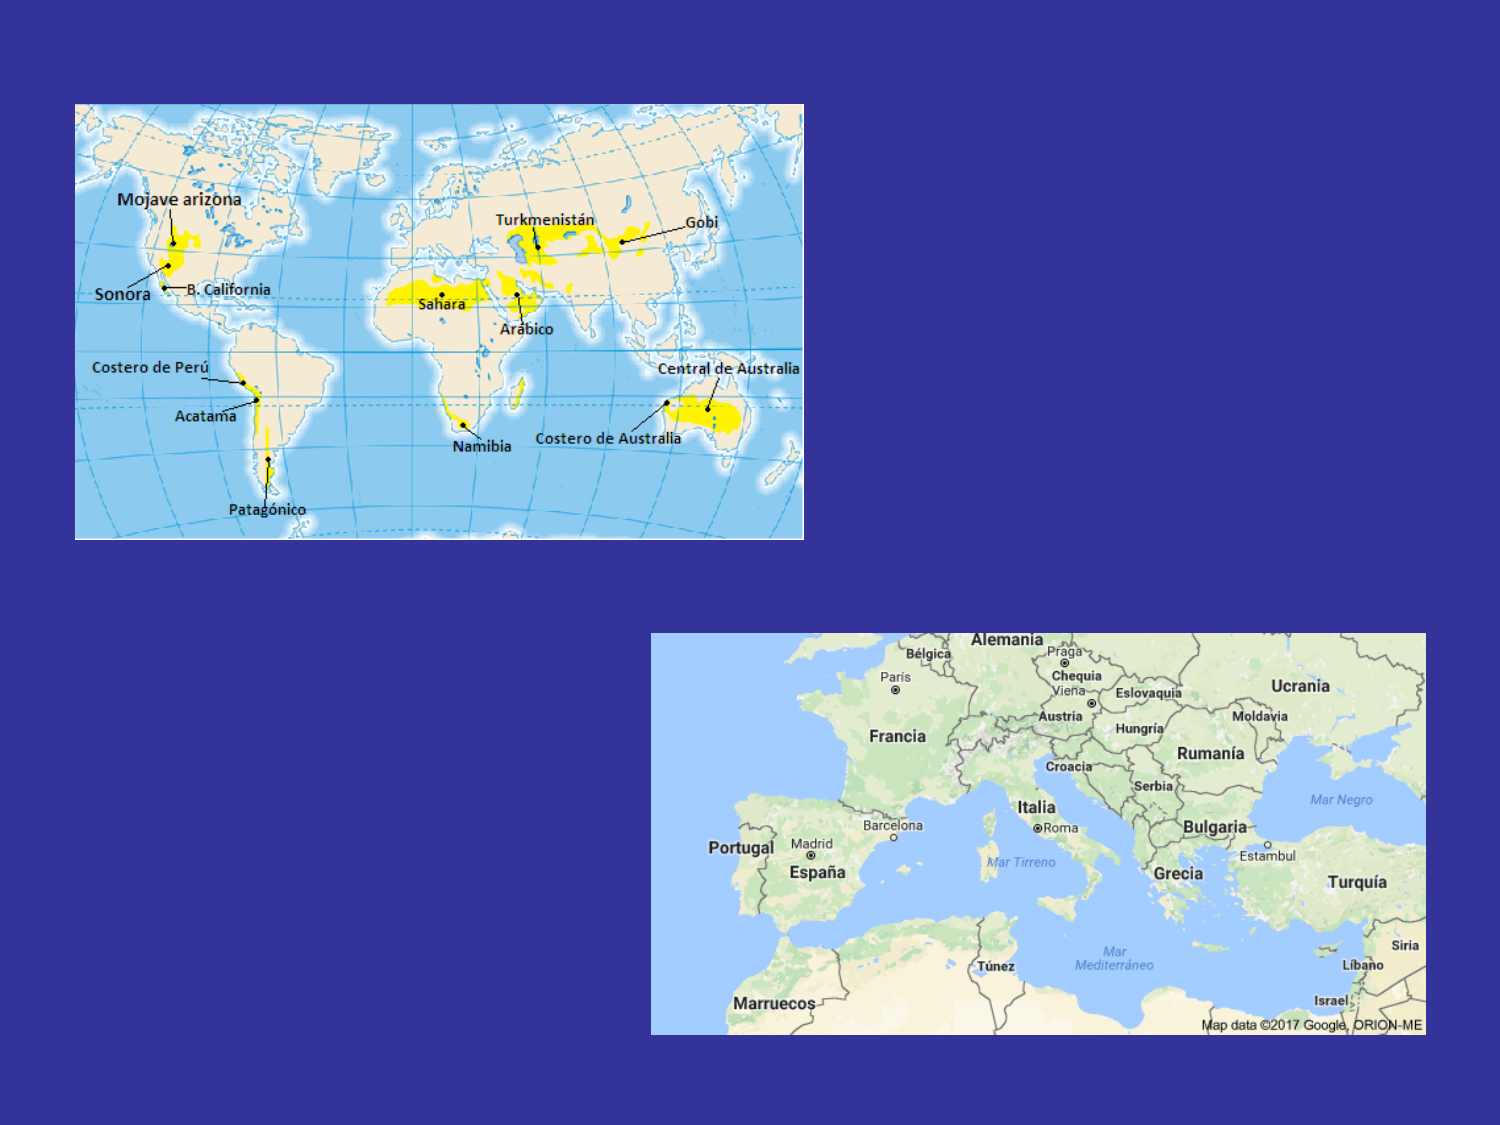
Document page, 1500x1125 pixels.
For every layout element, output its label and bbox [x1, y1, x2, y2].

picture [75, 104, 804, 540]
picture [651, 633, 1426, 1036]
